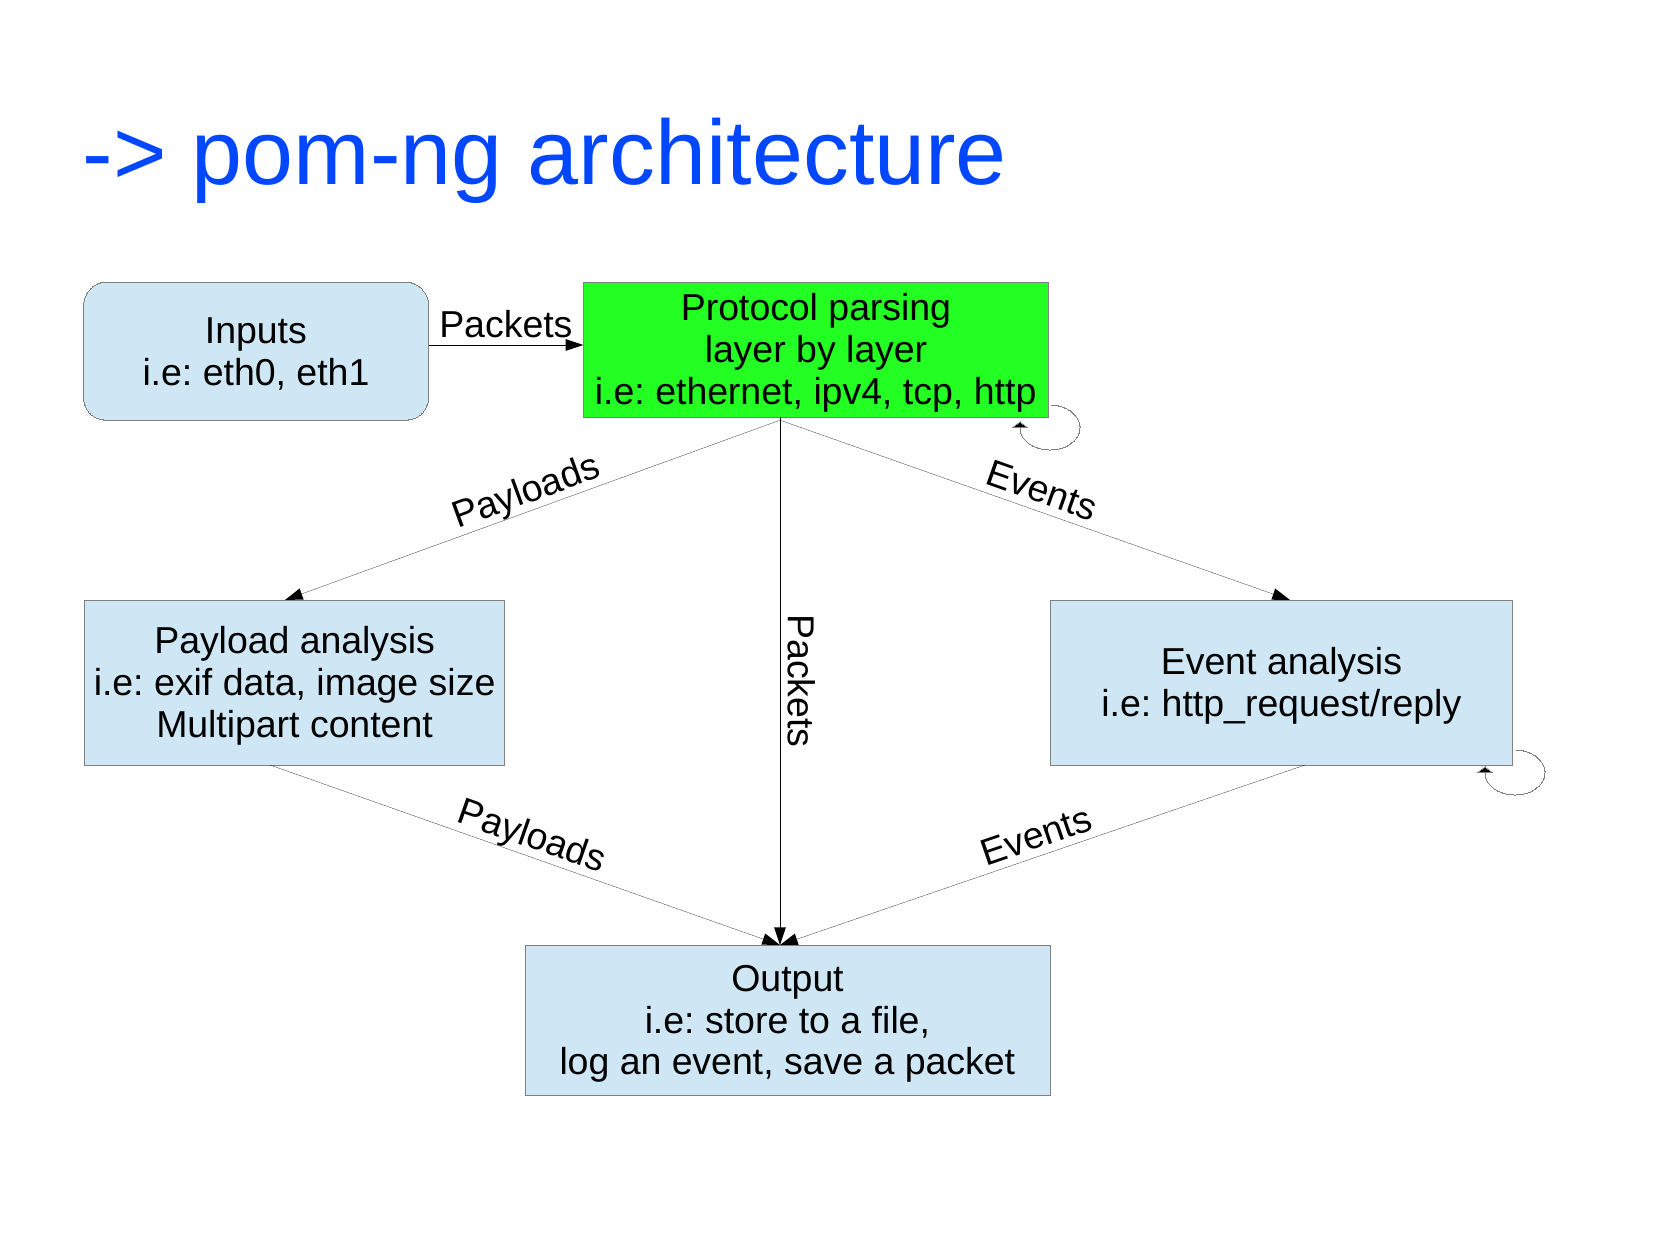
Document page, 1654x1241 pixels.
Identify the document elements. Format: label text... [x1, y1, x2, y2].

text_box [1477, 750, 1546, 796]
text_box Inputs i.e: eth0, eth1 [83, 282, 429, 421]
text_box Payload analysis i.e: exif data, image size Multipart content [84, 600, 505, 766]
text_box Event analysis i.e: http_request/reply [1050, 600, 1513, 766]
text_box Output i.e: store to a file, log an event, save a packet [525, 945, 1051, 1096]
text_box [1012, 405, 1081, 451]
title -> pom-ng architecture [82, 49, 1571, 257]
text_box Protocol parsing layer by layer i.e: ethernet, ipv4, tcp, http [583, 282, 1049, 418]
